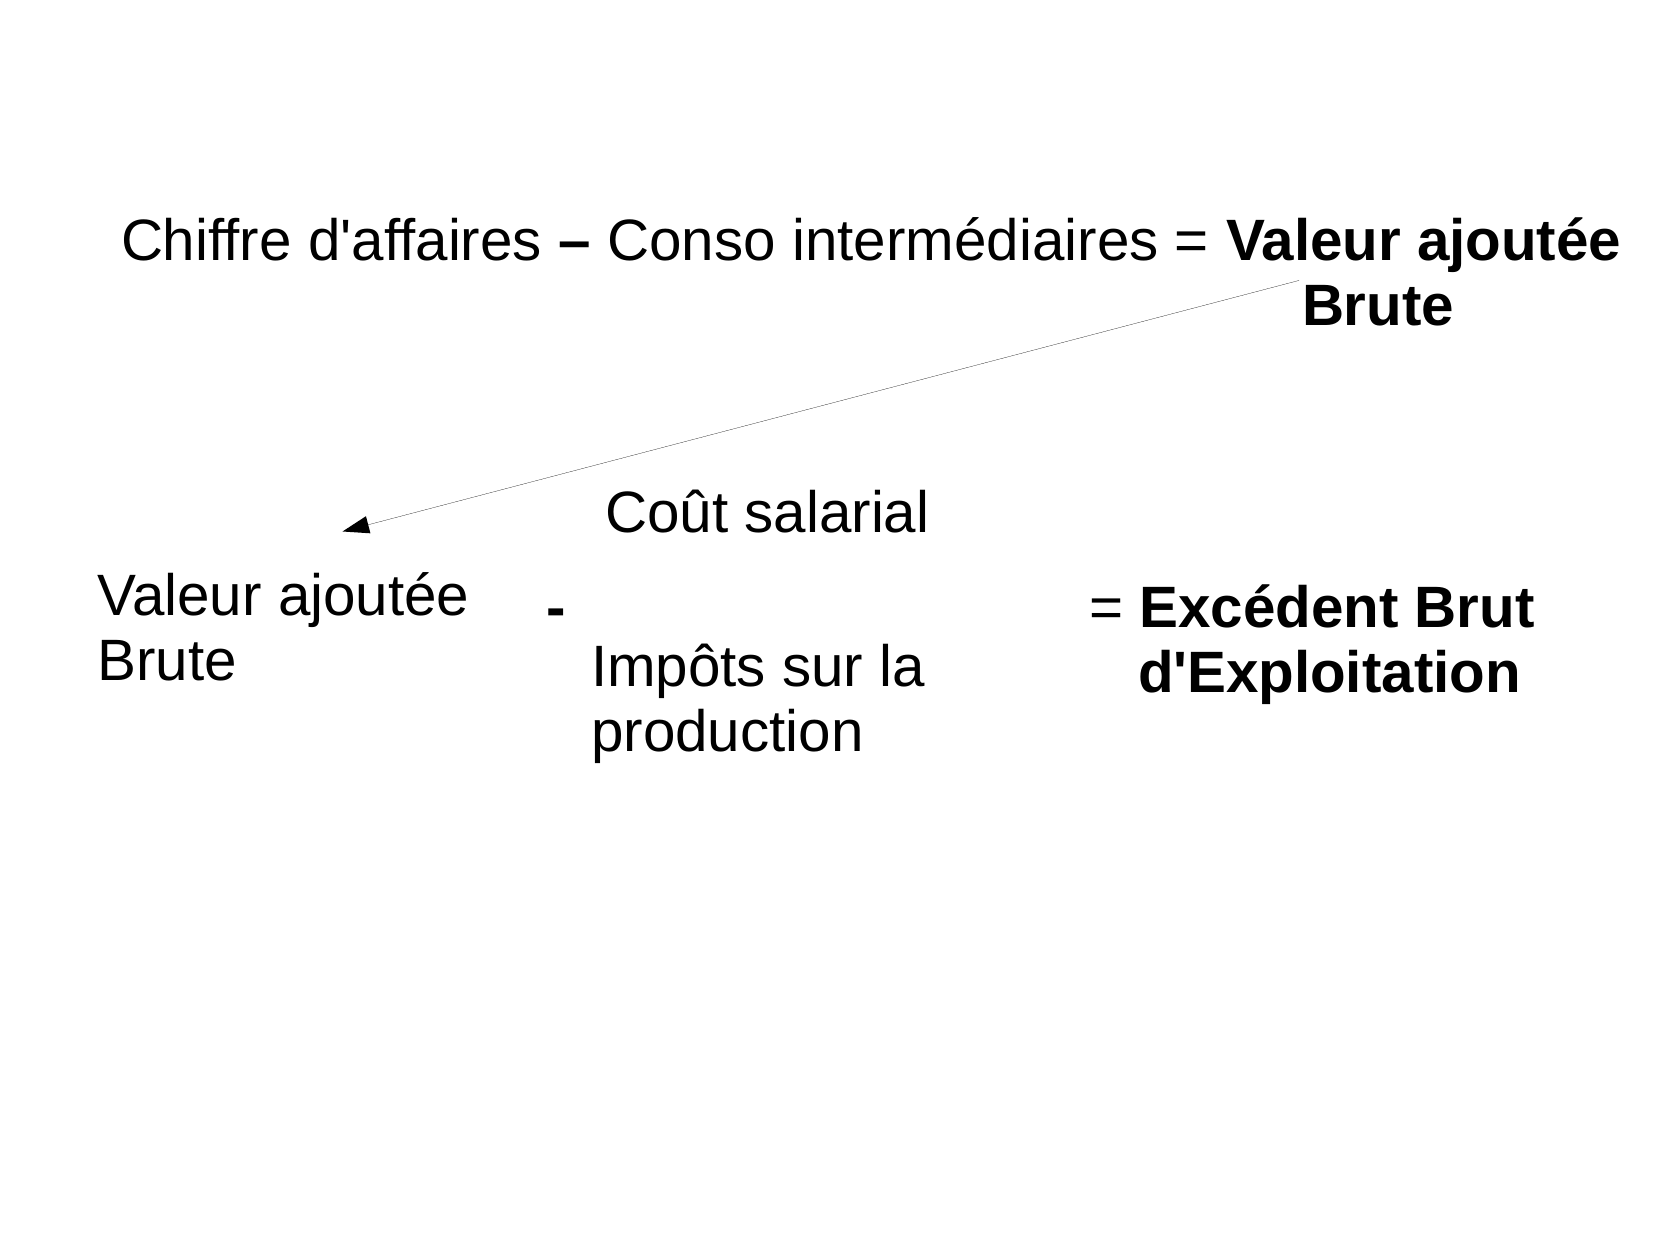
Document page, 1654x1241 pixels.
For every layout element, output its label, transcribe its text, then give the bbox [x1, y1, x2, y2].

text_box Valeur ajoutée Brute [82, 555, 485, 700]
text_box - [531, 566, 581, 684]
text_box Impôts sur la production [576, 625, 957, 771]
text_box Chiffre d'affaires – Conso intermédiaires = Valeur ajoutée Brute [106, 200, 1653, 349]
text_box = Excédent Brut d'Exploitation [1074, 566, 1567, 715]
text_box Coût salarial [590, 472, 945, 553]
